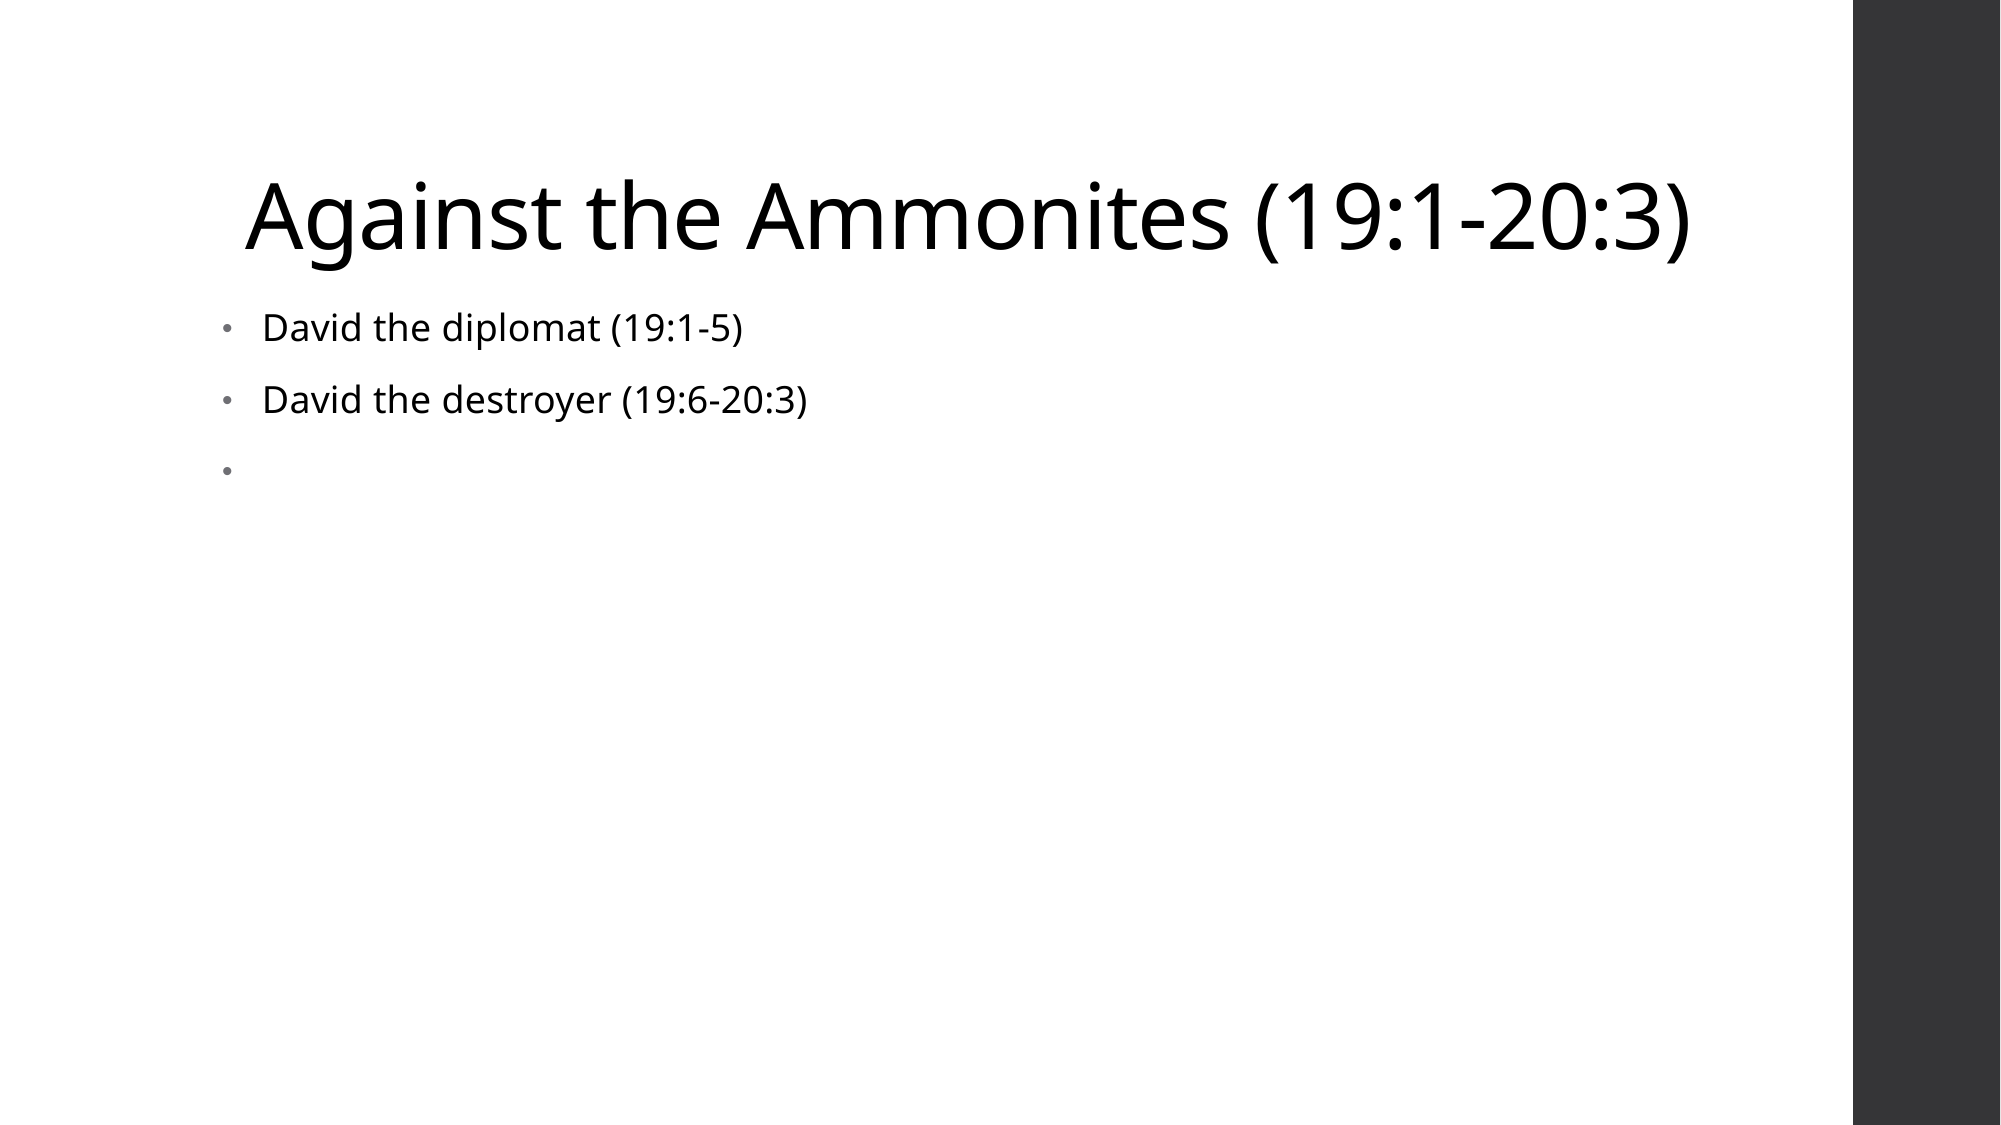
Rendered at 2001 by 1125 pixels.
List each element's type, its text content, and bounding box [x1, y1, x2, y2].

list David the diplomat (19:1-5) David the destroyer (19:6-20:3) [206, 299, 1617, 1014]
title Against the Ammonites (19:1-20:3) [206, 60, 1797, 278]
